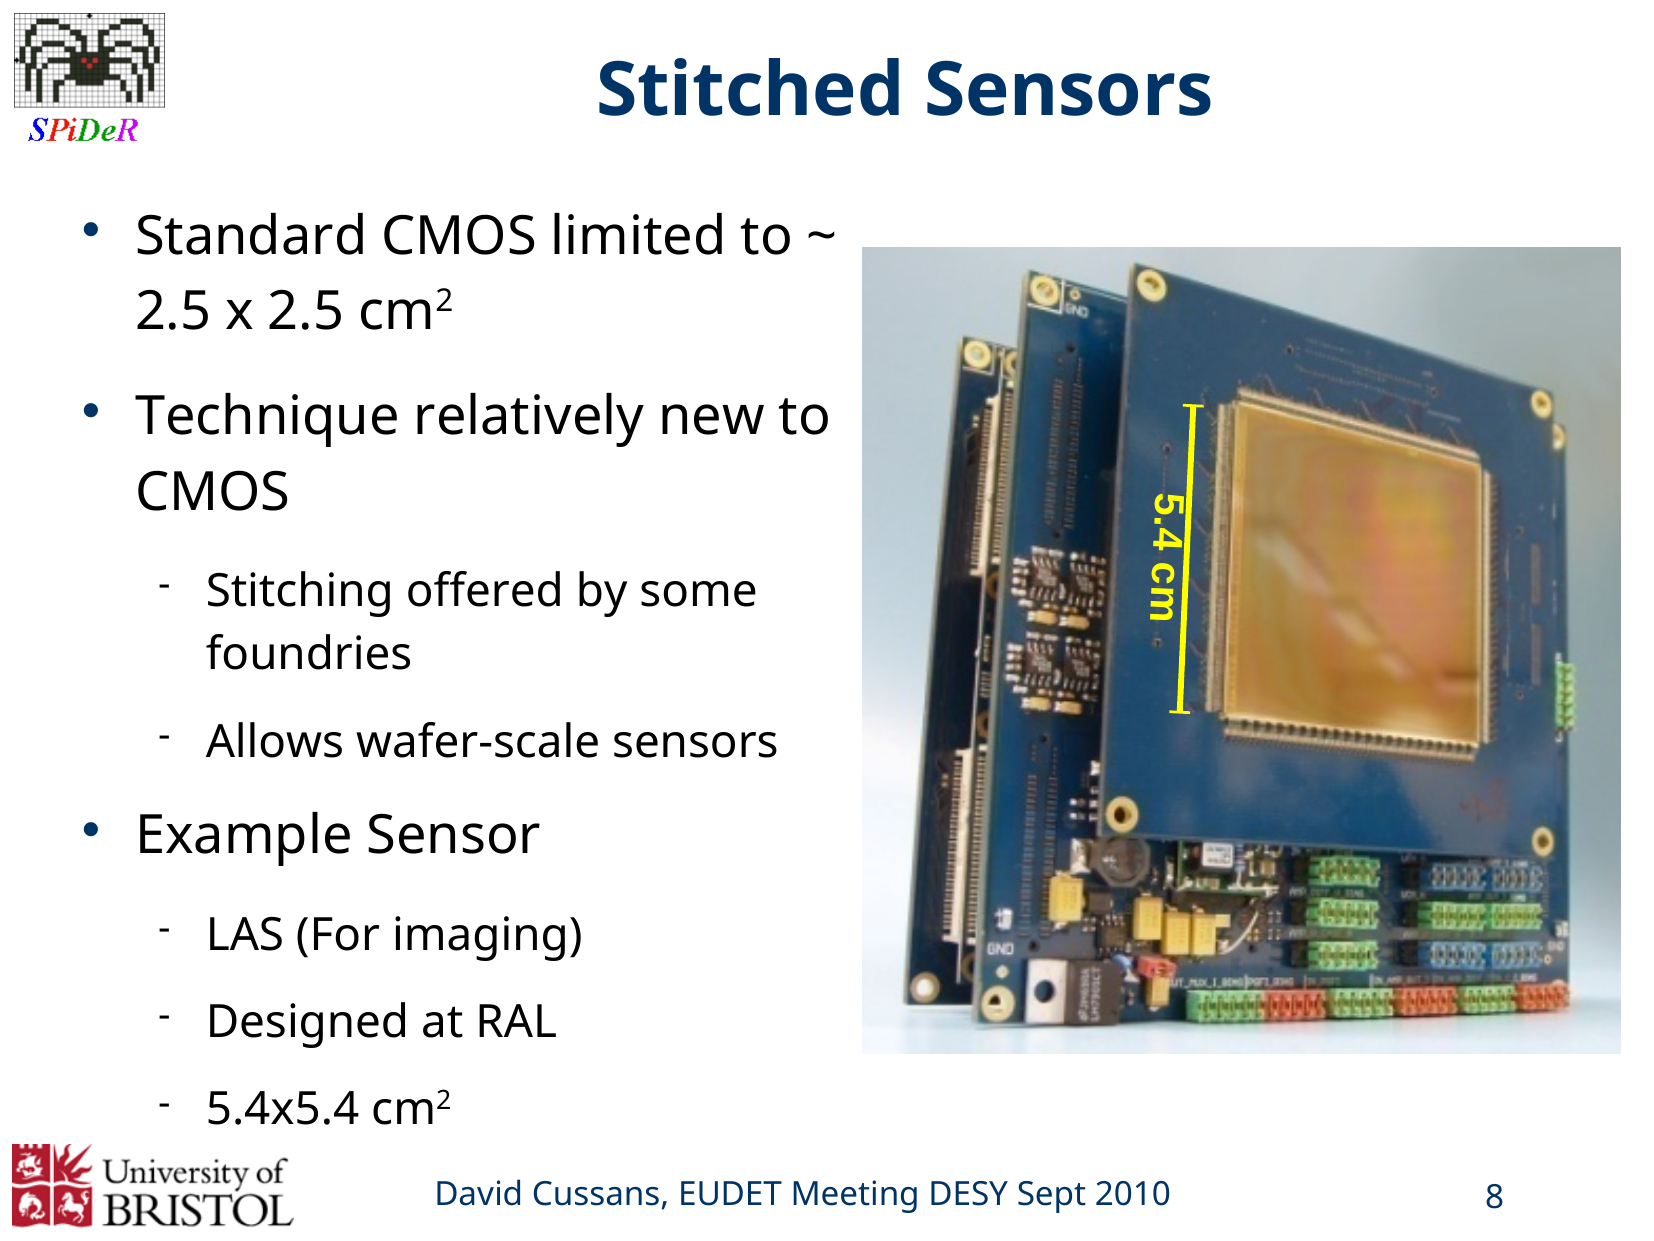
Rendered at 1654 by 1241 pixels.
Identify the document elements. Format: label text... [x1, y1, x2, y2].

picture [12, 1144, 294, 1228]
list Standard CMOS limited to ~ 2.5 x 2.5 cm2 Technique relatively new to CMOS Stitching offered by some foundries Allows wafer-scale sensors Example Sensor LAS (For imaging) Designed at RAL 5.4x5.4 cm2 [64, 194, 864, 1106]
title Stitched Sensors [243, 7, 1568, 164]
picture [864, 247, 1621, 1054]
picture [14, 13, 165, 156]
